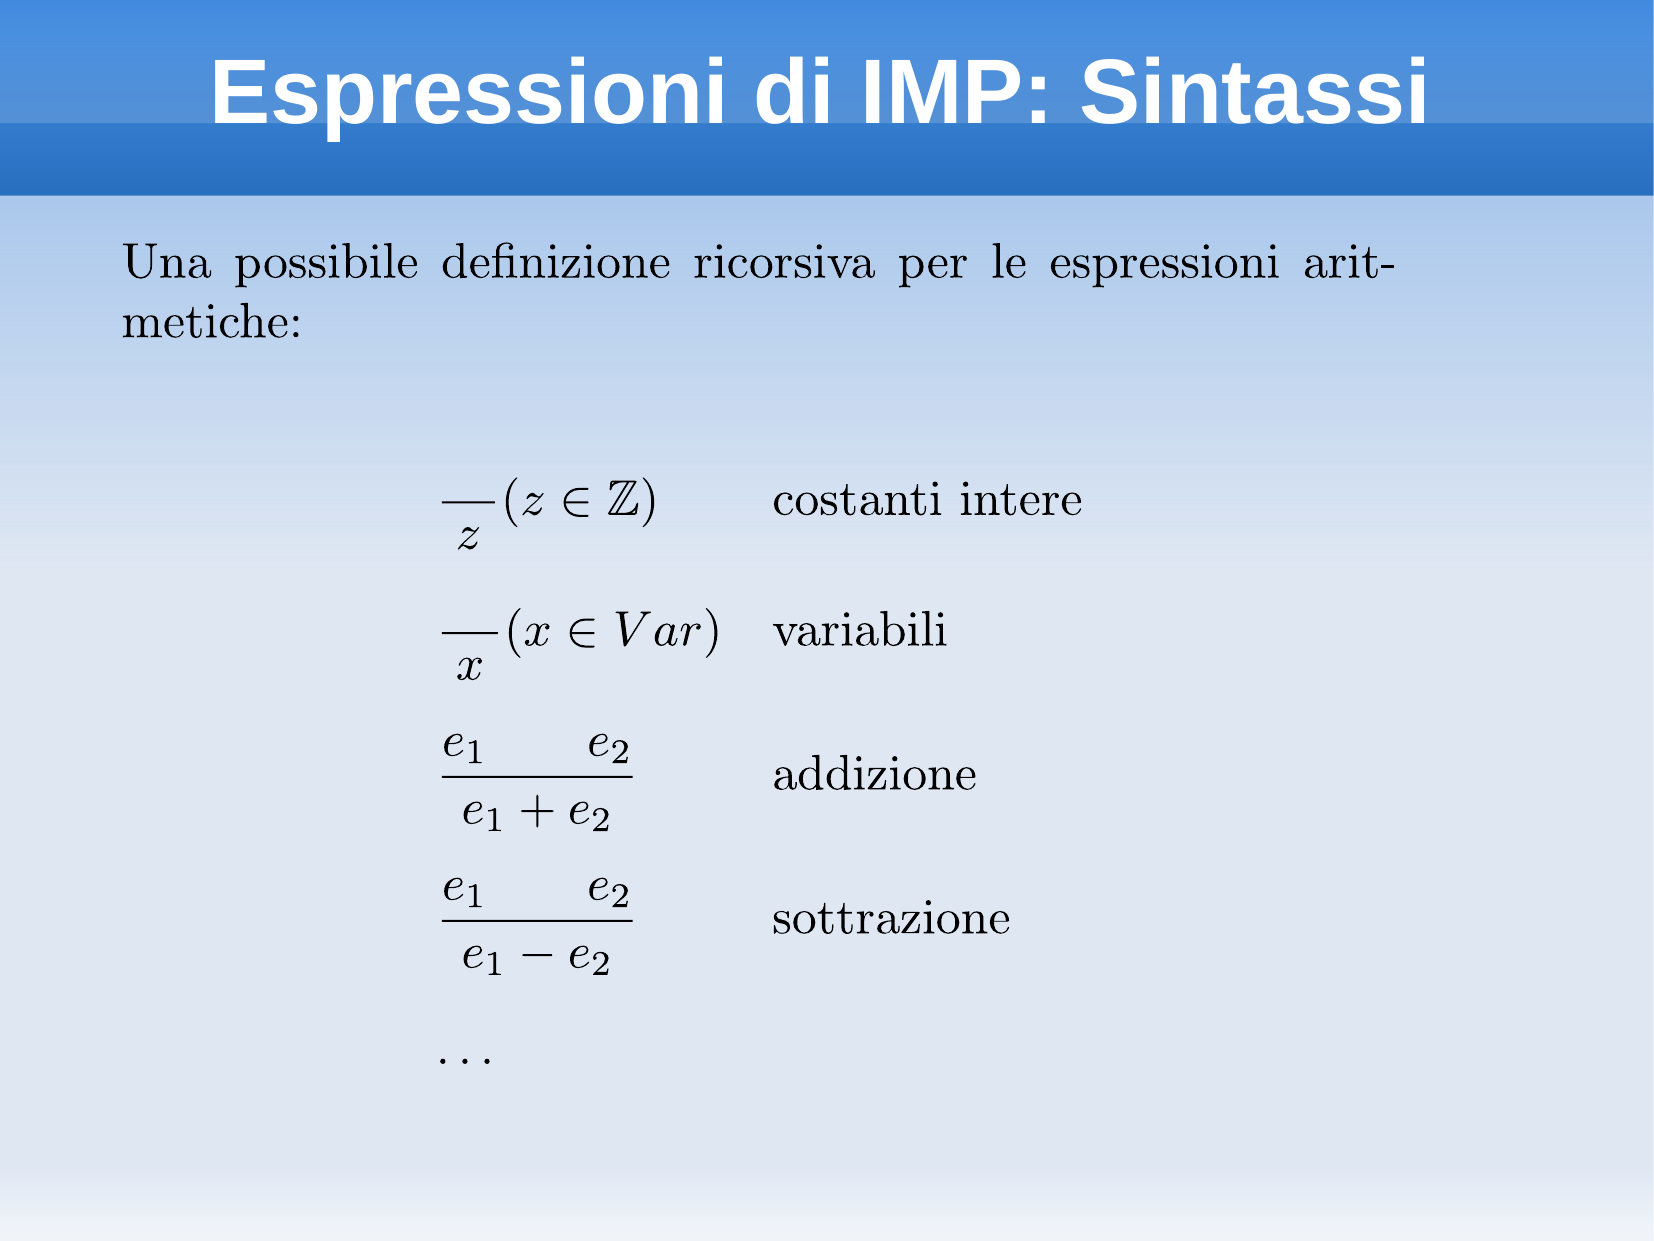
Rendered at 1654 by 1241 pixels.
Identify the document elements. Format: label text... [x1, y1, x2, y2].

title Espressioni di IMP: Sintassi [76, 0, 1565, 188]
picture [0, 0, 1654, 1241]
text_box [121, 242, 1398, 1065]
